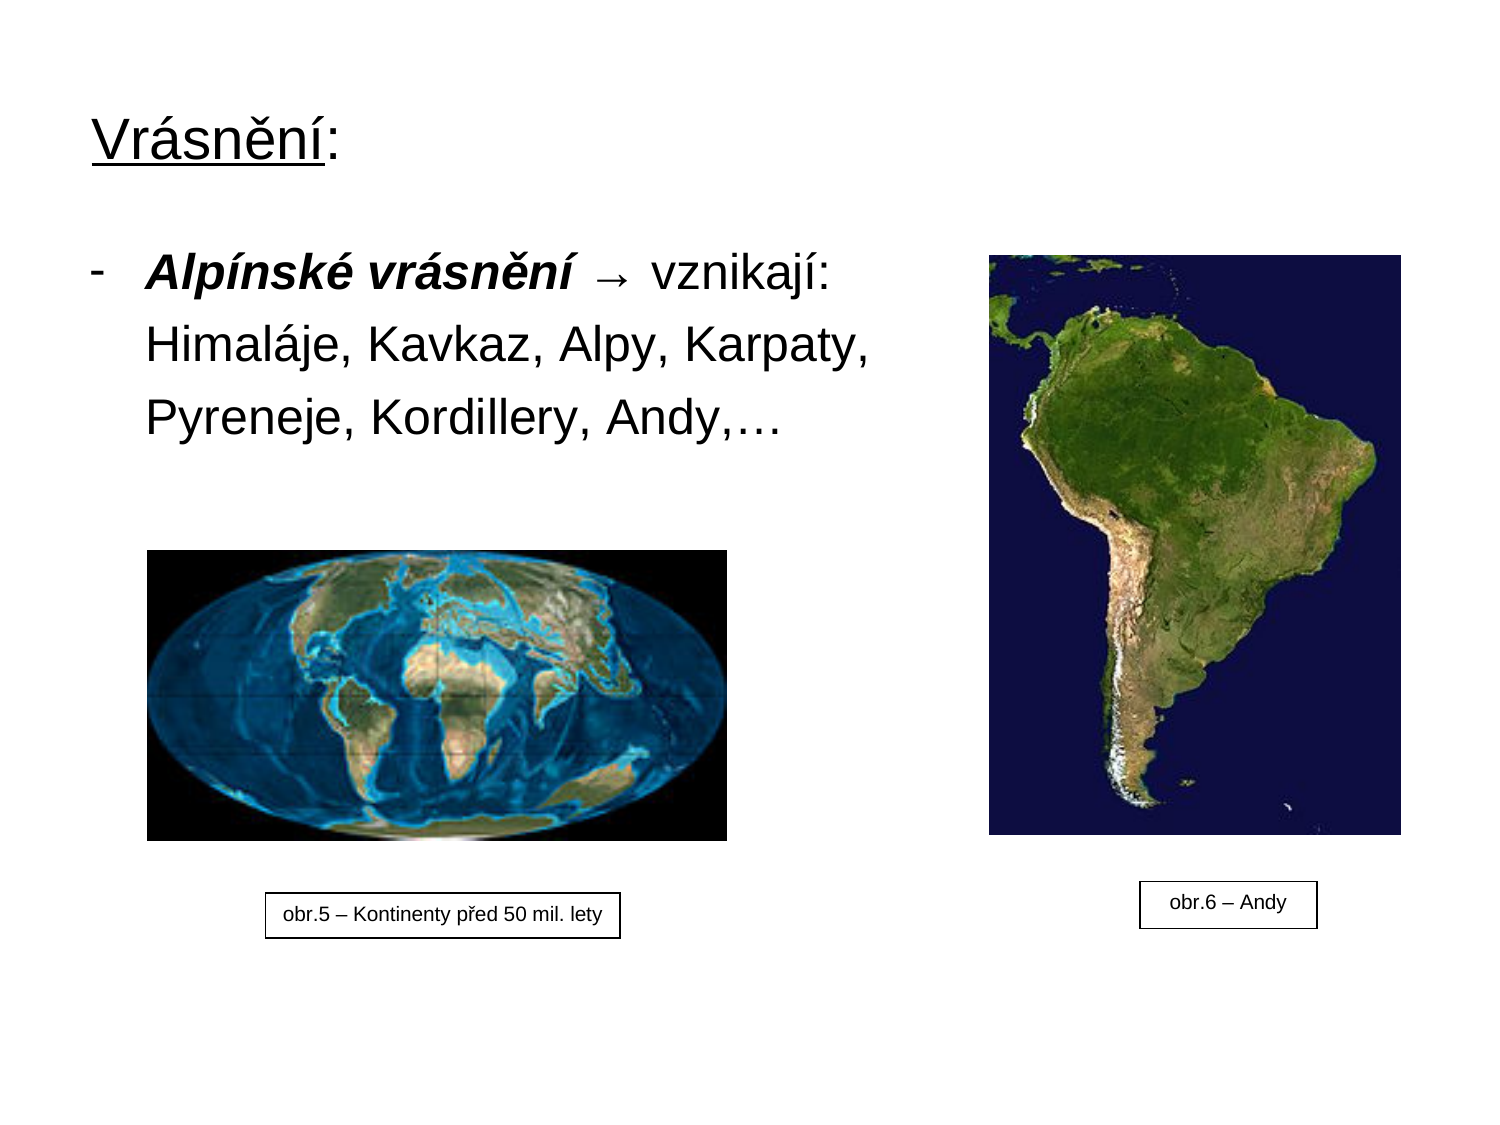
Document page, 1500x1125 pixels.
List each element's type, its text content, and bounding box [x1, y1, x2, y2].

text_box obr.6 – Andy [1139, 881, 1317, 929]
text_box obr.5 – Kontinenty před 50 mil. lety [265, 893, 621, 938]
picture [147, 550, 727, 841]
title Vrásnění: [76, 66, 1427, 207]
picture [989, 255, 1401, 835]
list Alpínské vrásnění → vznikají: Himaláje, Kavkaz, Alpy, Karpaty, Pyreneje, Kordillery, Andy,… [75, 231, 1426, 1006]
